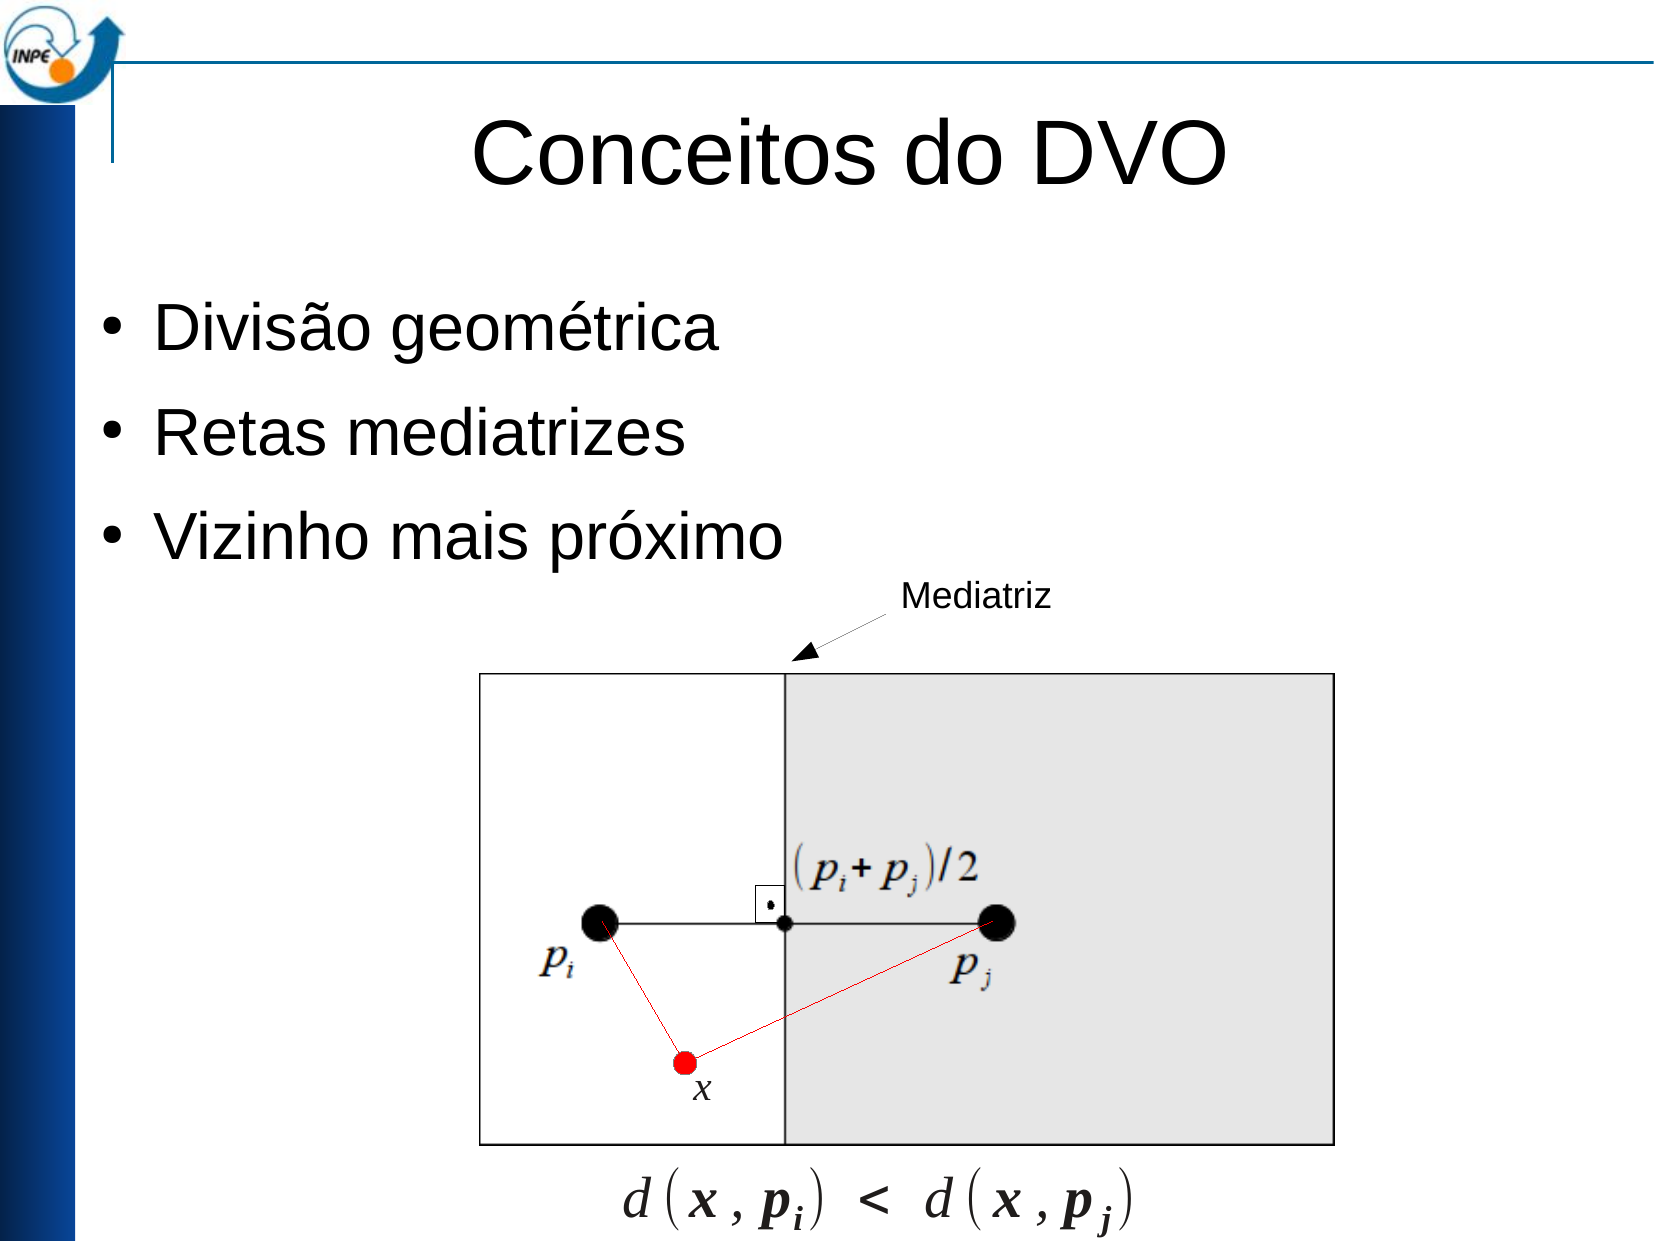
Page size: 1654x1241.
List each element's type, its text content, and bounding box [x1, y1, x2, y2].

text_box [673, 1051, 697, 1075]
list Divisão geométrica Retas mediatrizes Vizinho mais próximo [82, 290, 1538, 1099]
text_box Mediatriz [885, 566, 1205, 624]
chart [685, 1062, 804, 1122]
chart [614, 1163, 1142, 1238]
picture [0, 0, 126, 105]
text_box [767, 900, 775, 910]
title Conceitos do DVO [82, 49, 1619, 257]
picture [479, 673, 1335, 1146]
